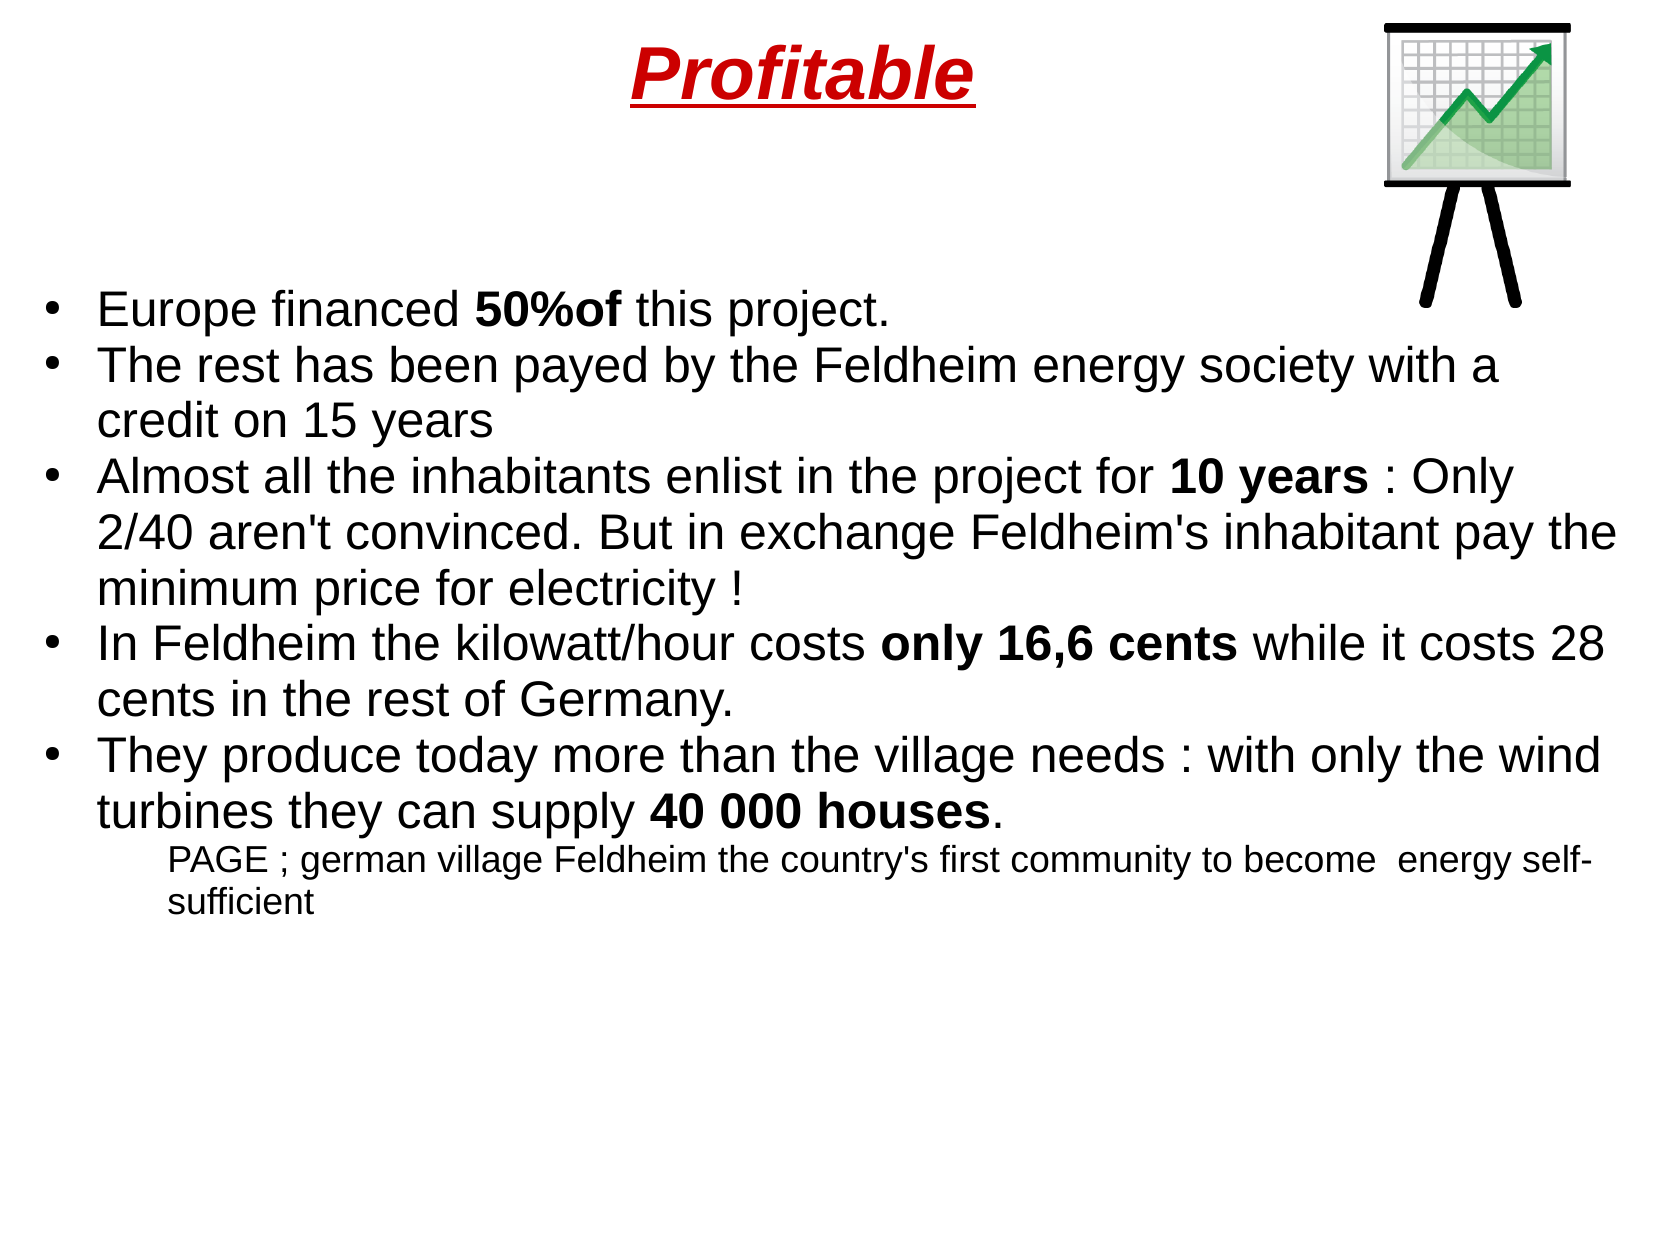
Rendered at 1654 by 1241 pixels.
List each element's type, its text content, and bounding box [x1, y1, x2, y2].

picture [1384, 23, 1571, 308]
title Profitable [59, 0, 1548, 178]
text_box Europe financed 50%of this project. The rest has been payed by the Feldheim energy society with a credit on 15 years Almost all the inhabitants enlist in the project for 10 years : Only 2/40 aren't convinced. But in exchange Feldheim's inhabitant pay the minimum price for electricity ! In Feldheim the kilowatt/hour costs only 16,6 cents while it costs 28 cents in the rest of Germany. They produce today more than the village needs : with only the wind turbines they can supply 40 000 houses. PAGE ; german village Feldheim the country's first community to become energy self-sufficient [11, 273, 1638, 1241]
